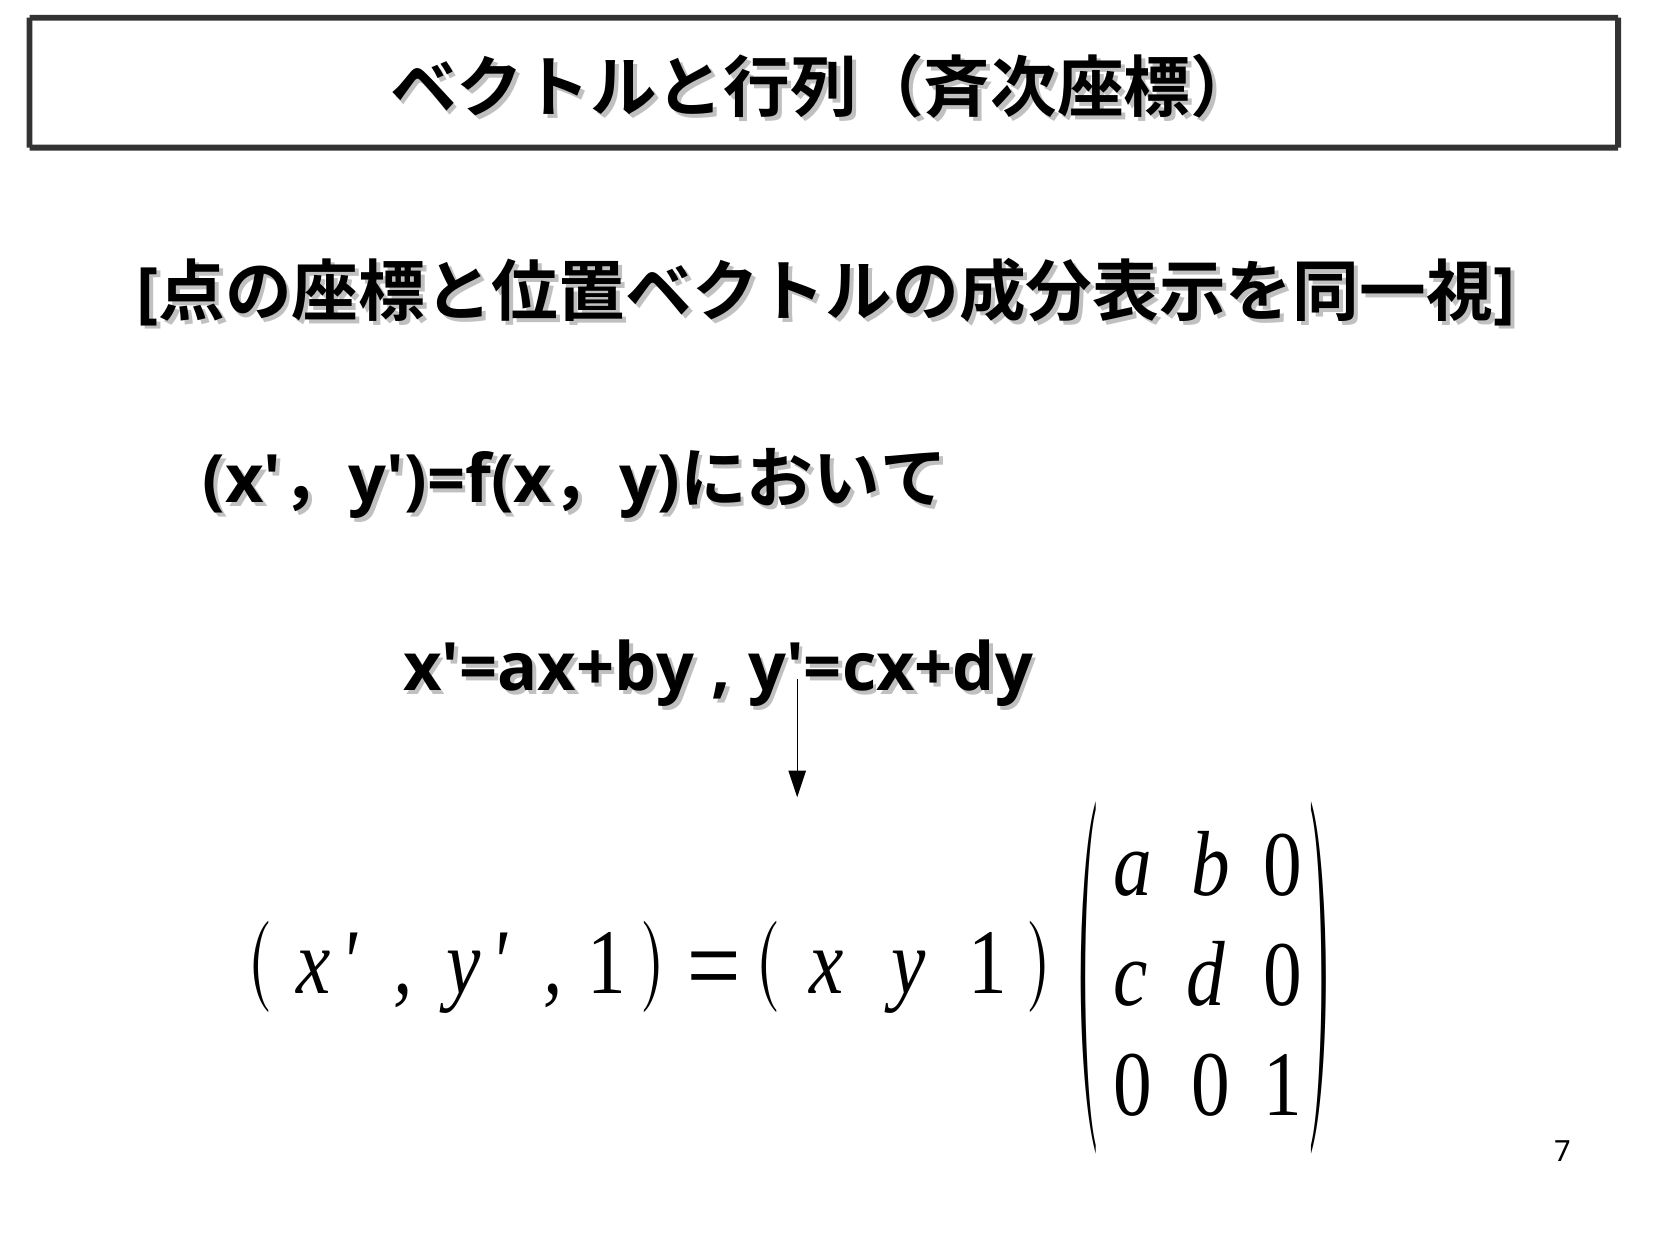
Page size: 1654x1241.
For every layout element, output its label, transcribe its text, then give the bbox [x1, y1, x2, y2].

text_box ベクトルと行列（斉次座標） [29, 17, 1619, 148]
text_box [点の座標と位置ベクトルの成分表示を同一視] (x'，y')=f(x，y)において x'=ax+by , y'=cx+dy [121, 230, 1533, 687]
chart [229, 797, 1359, 1157]
